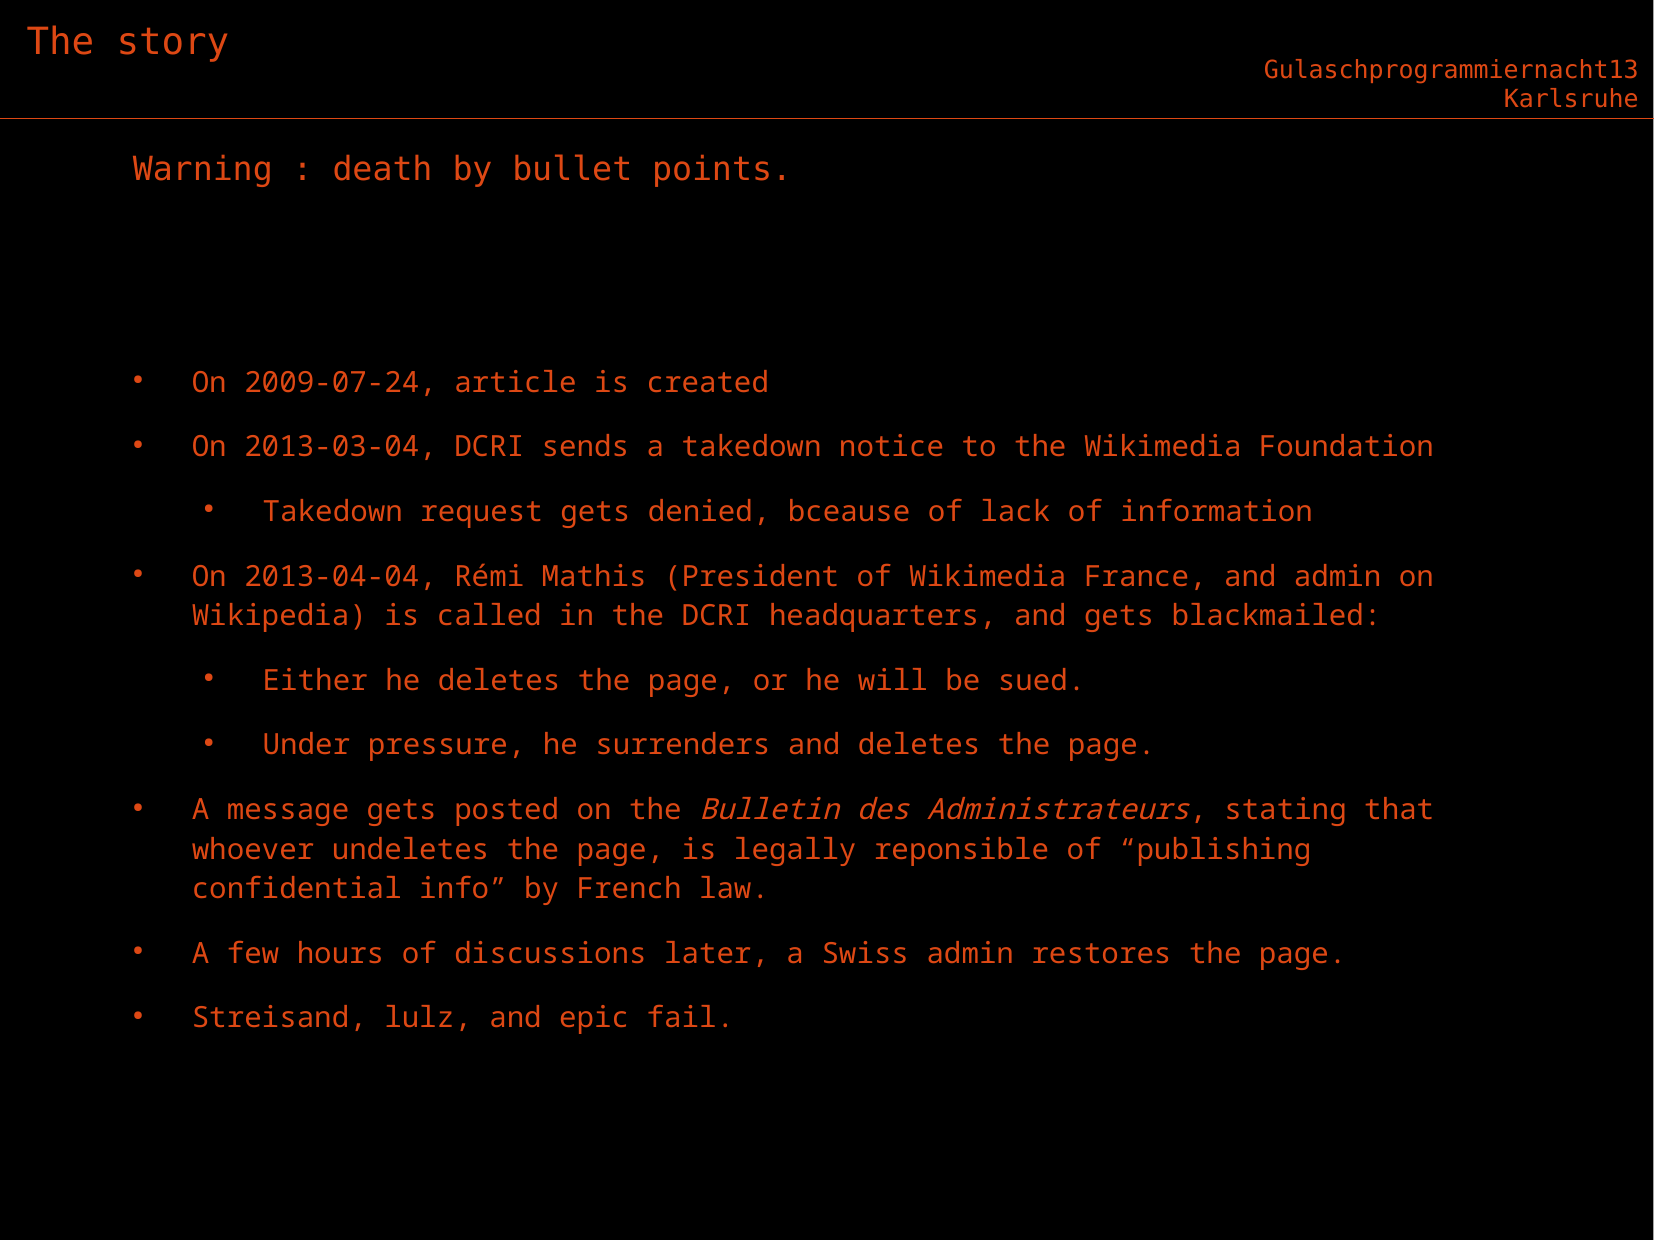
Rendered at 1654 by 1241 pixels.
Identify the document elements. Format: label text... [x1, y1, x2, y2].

text_box Gulaschprogrammiernacht13 Karlsruhe [1248, 47, 1654, 121]
text_box Warning : death by bullet points. [118, 141, 1075, 196]
text_box The story [11, 12, 969, 71]
text_box On 2009-07-24, article is created On 2013-03-04, DCRI sends a takedown notice to the Wikimedia Foundation Takedown request gets denied, bceause of lack of information On 2013-04-04, Rémi Mathis (President of Wikimedia France, and admin on Wikipedia) is called in the DCRI headquarters, and gets blackmailed: Either he deletes the page, or he will be sued. Under pressure, he surrenders and deletes the page. A message gets posted on the Bulletin des Administrateurs, stating that whoever undeletes the page, is legally reponsible of “publishing confidential info” by French law. A few hours of discussions later, a Swiss admin restores the page. Streisand, lulz, and epic fail. [118, 353, 1536, 1182]
